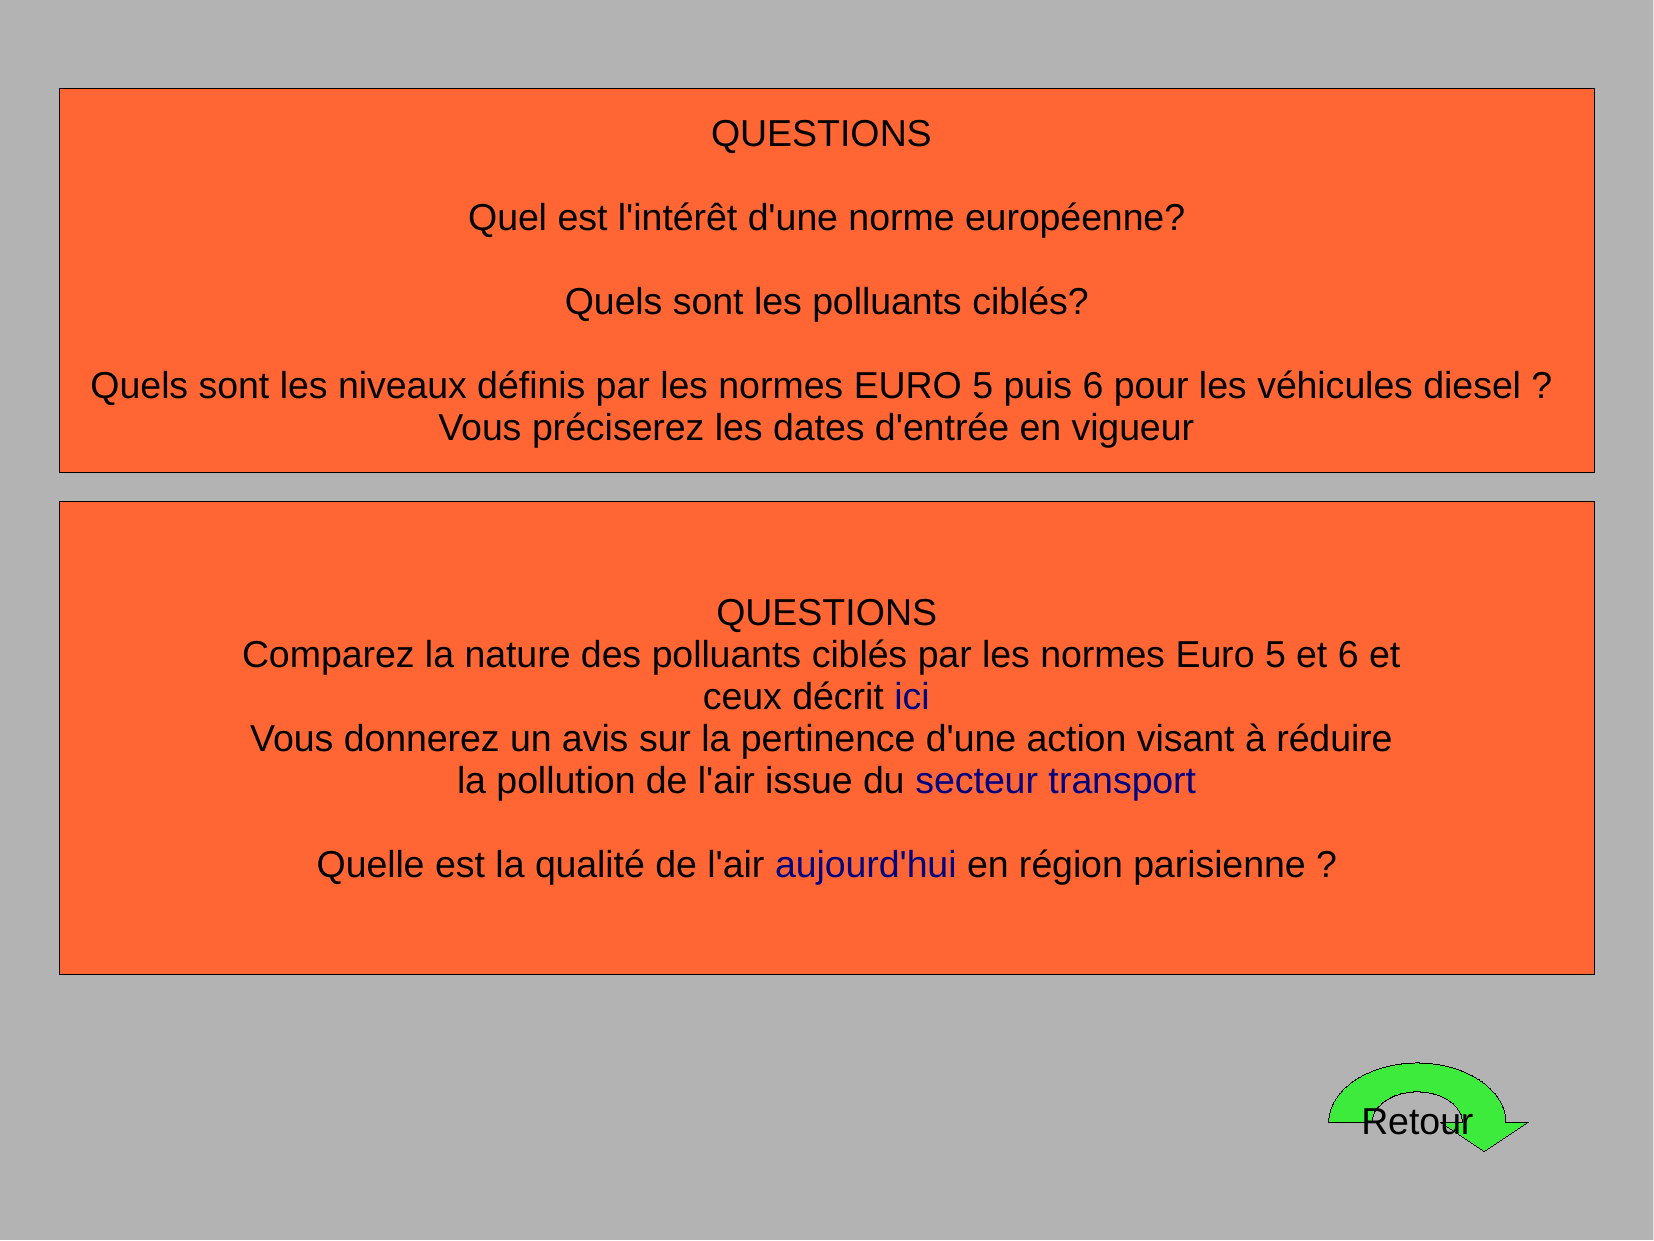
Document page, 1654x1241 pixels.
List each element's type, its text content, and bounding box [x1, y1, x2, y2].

text_box Retour [1328, 1062, 1529, 1152]
text_box QUESTIONS Quel est l'intérêt d'une norme européenne? Quels sont les polluants ciblés? Quels sont les niveaux définis par les normes EURO 5 puis 6 pour les véhicules diesel ? Vous préciserez les dates d'entrée en vigueur [59, 88, 1595, 473]
text_box QUESTIONS Comparez la nature des polluants ciblés par les normes Euro 5 et 6 et ceux décrit ici Vous donnerez un avis sur la pertinence d'une action visant à réduire la pollution de l'air issue du secteur transport Quelle est la qualité de l'air aujourd'hui en région parisienne ? [59, 501, 1595, 975]
